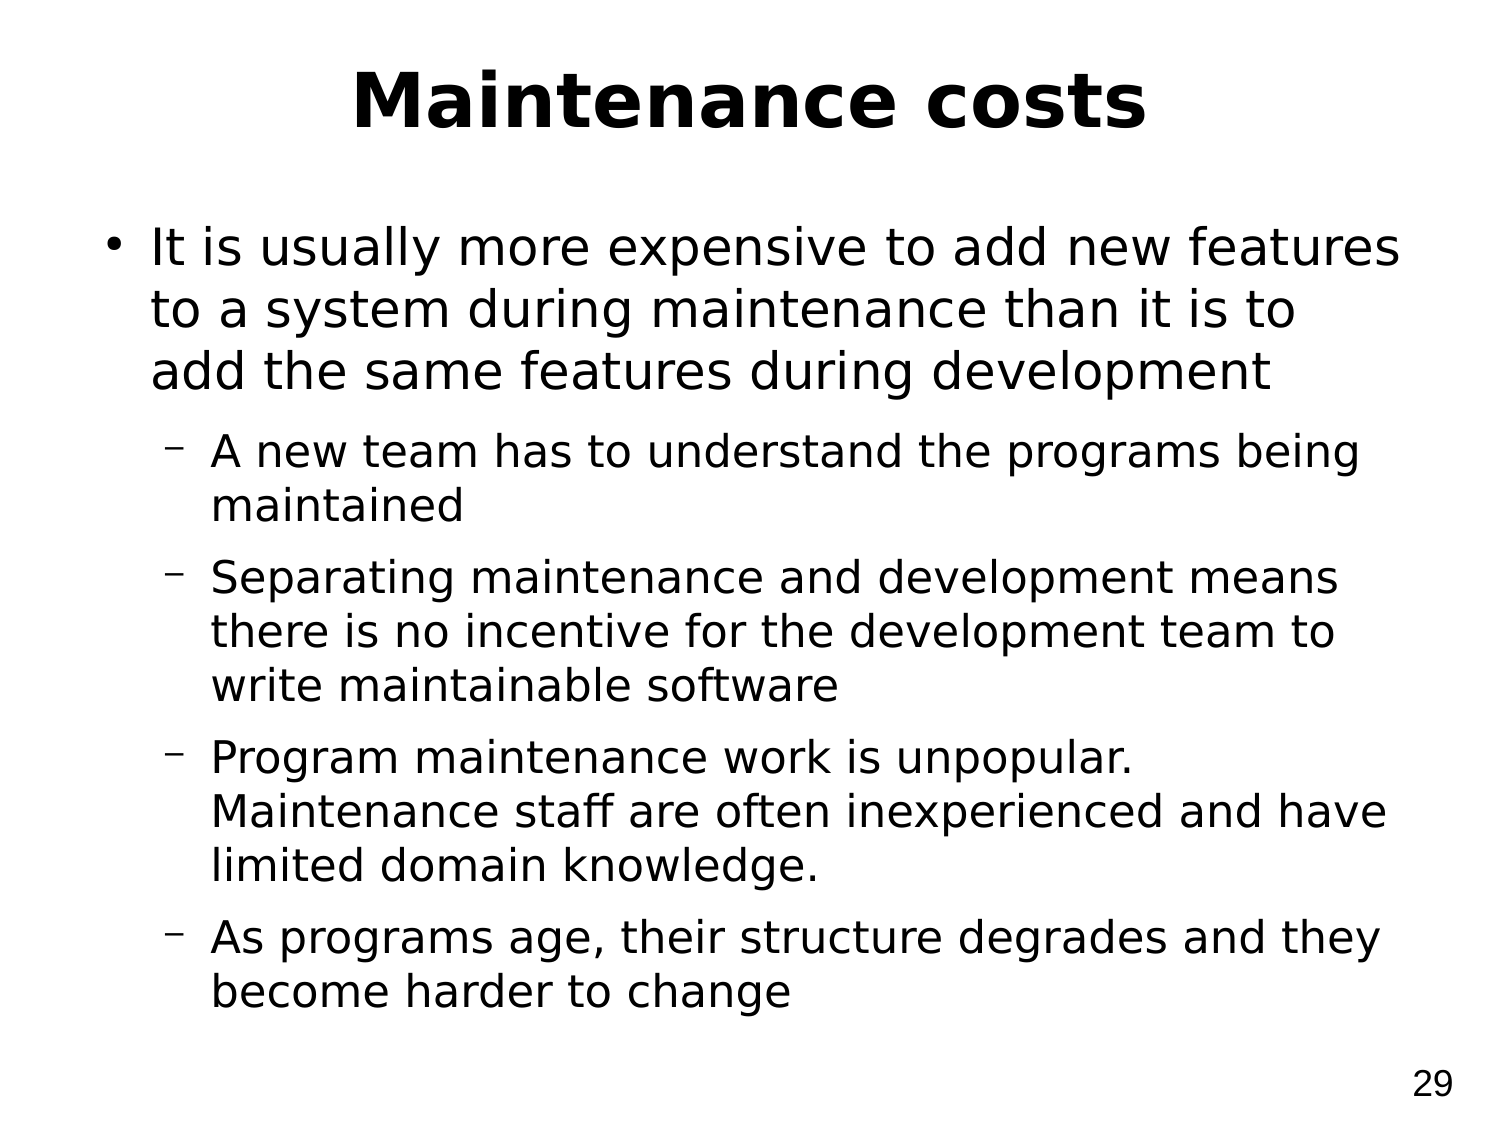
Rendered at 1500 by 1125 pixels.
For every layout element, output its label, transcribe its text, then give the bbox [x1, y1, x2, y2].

title Maintenance costs [75, 44, 1425, 177]
list It is usually more expensive to add new features to a system during maintenance than it is to add the same features during development A new team has to understand the programs being maintained Separating maintenance and development means there is no incentive for the development team to write maintainable software Program maintenance work is unpopular. Maintenance staff are often inexperienced and have limited domain knowledge. As programs age, their structure degrades and they become harder to change [75, 206, 1425, 1093]
